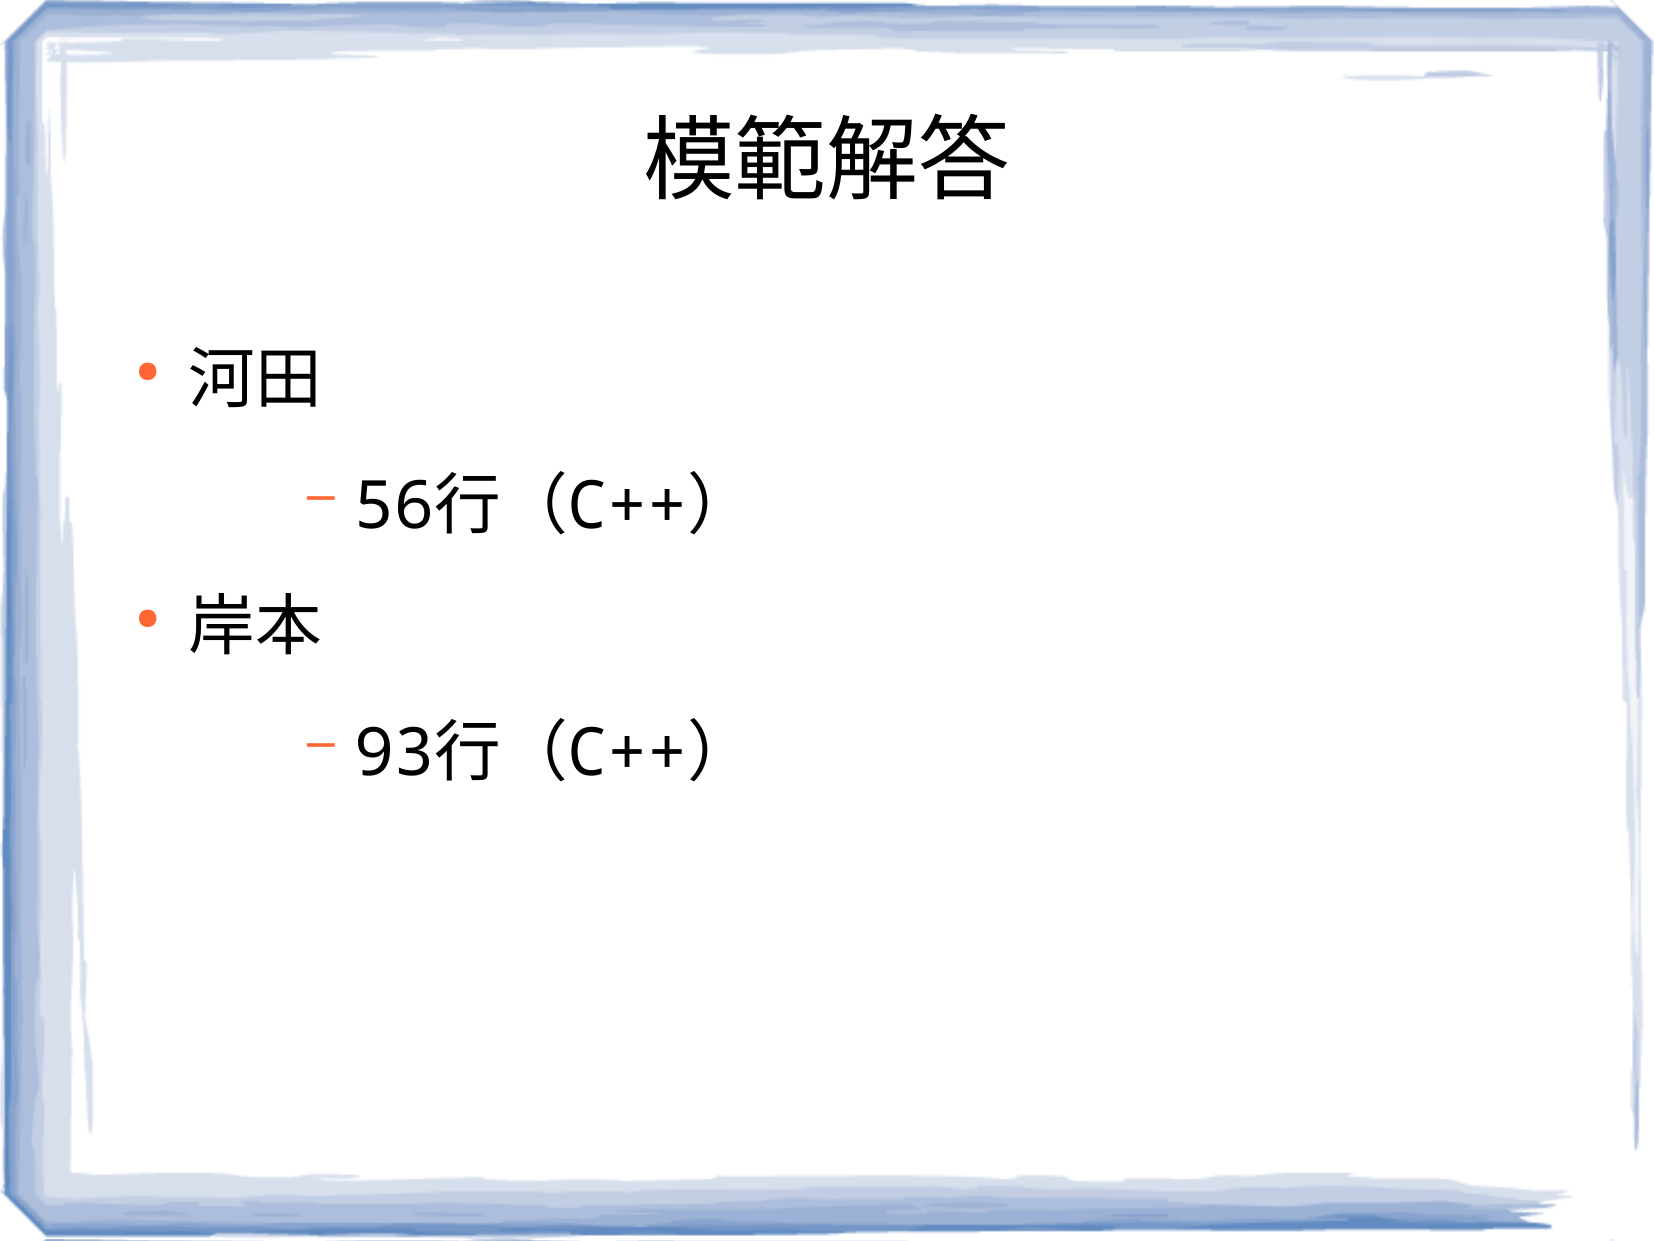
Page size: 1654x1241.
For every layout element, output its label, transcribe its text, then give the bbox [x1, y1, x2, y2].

picture [0, 0, 1654, 1241]
list 河田 56行（C++） 岸本 93行（C++） [118, 324, 1571, 1045]
title 模範解答 [82, 49, 1571, 257]
